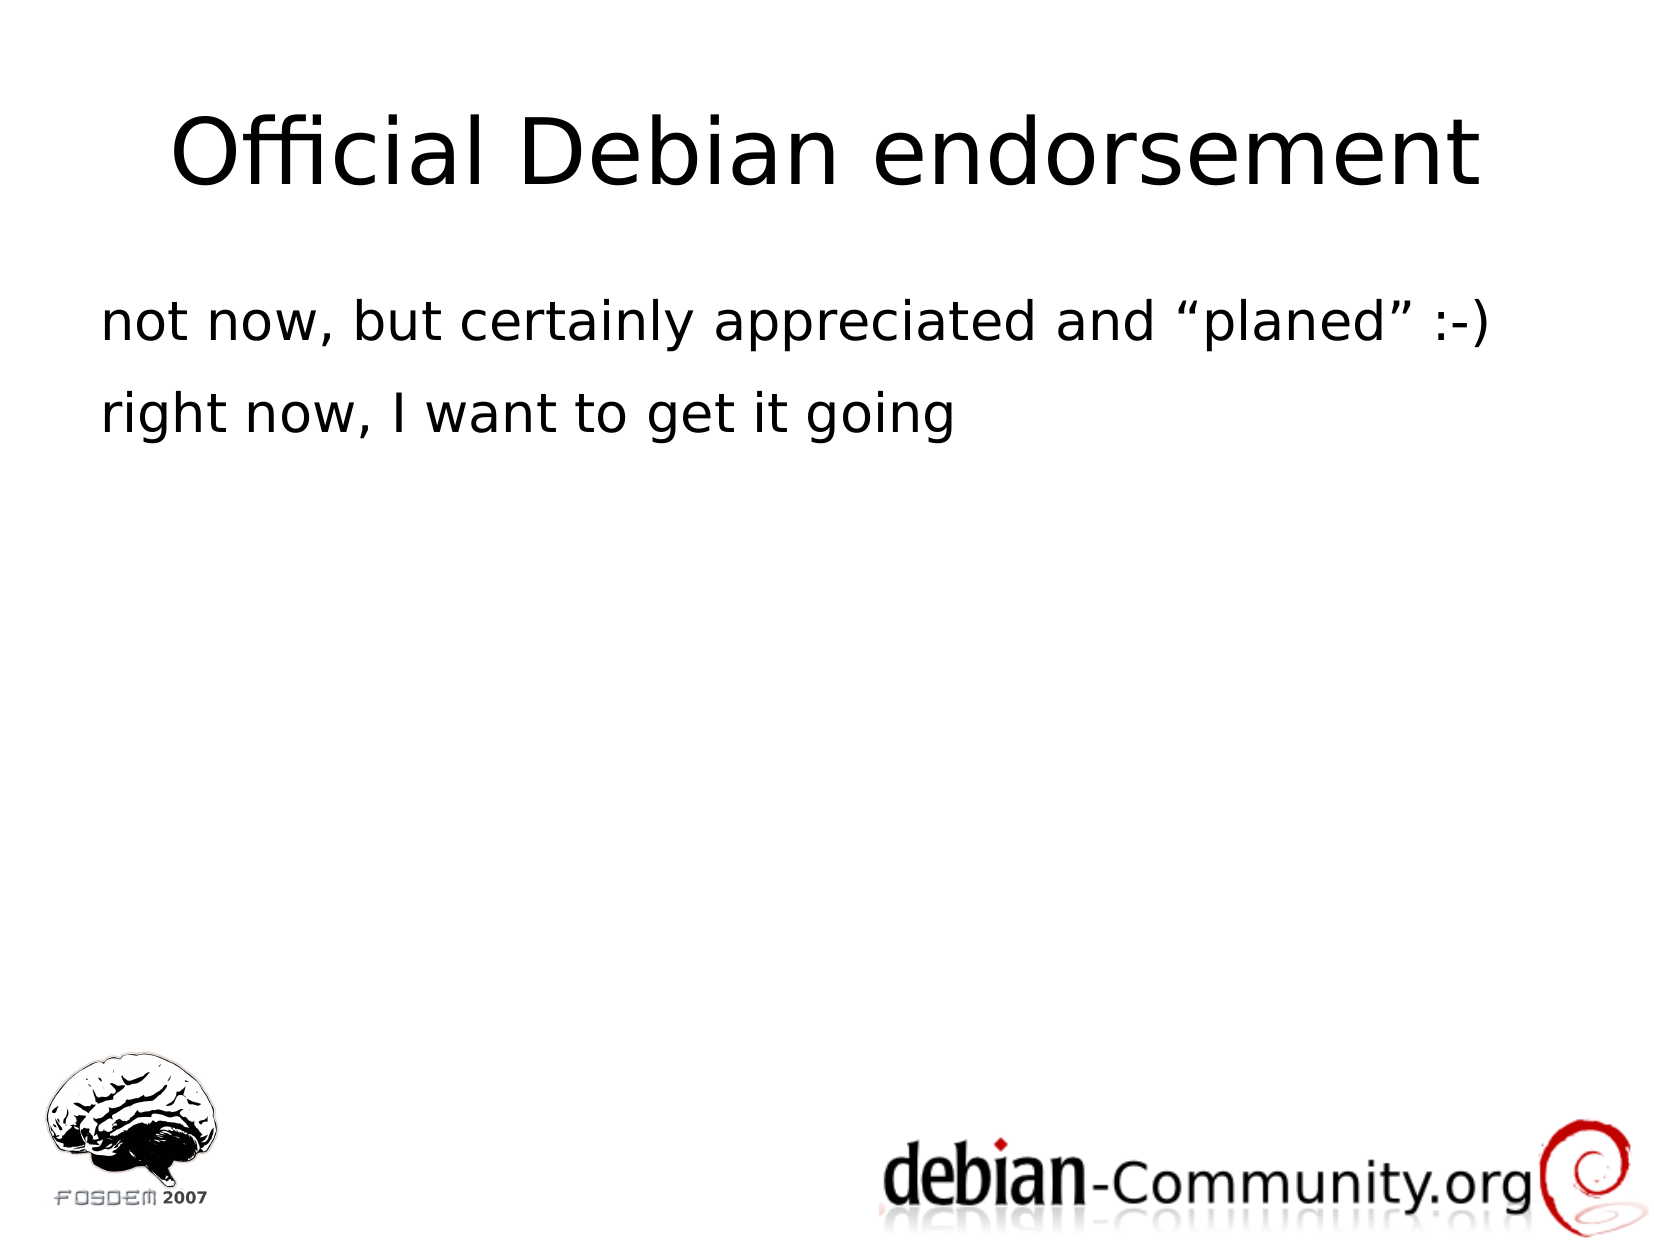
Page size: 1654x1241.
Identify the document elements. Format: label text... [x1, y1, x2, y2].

title Official Debian endorsement [82, 49, 1571, 257]
picture [37, 1050, 226, 1211]
list not now, but certainly appreciated and “planed” :-) right now, I want to get it going [82, 290, 1571, 1109]
picture [876, 1113, 1654, 1241]
